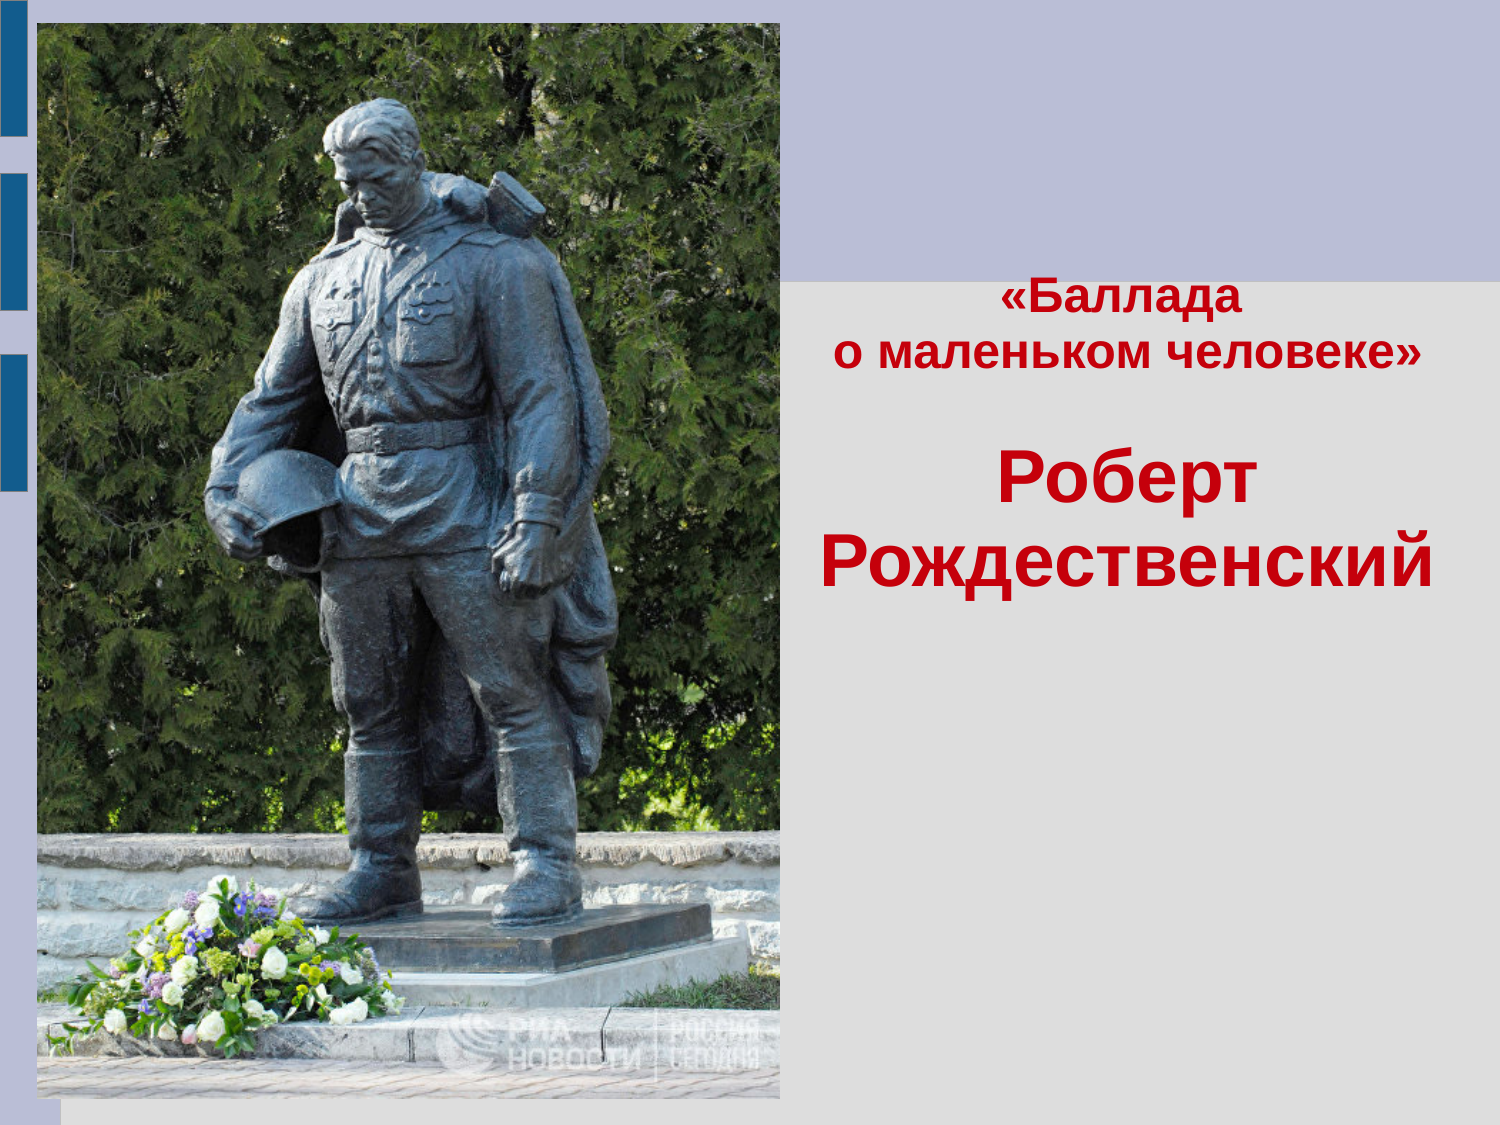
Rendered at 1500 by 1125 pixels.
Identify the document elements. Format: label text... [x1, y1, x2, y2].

text_box «Баллада о маленьком человеке» Роберт Рождественский [803, 259, 1453, 614]
picture [37, 23, 780, 1099]
